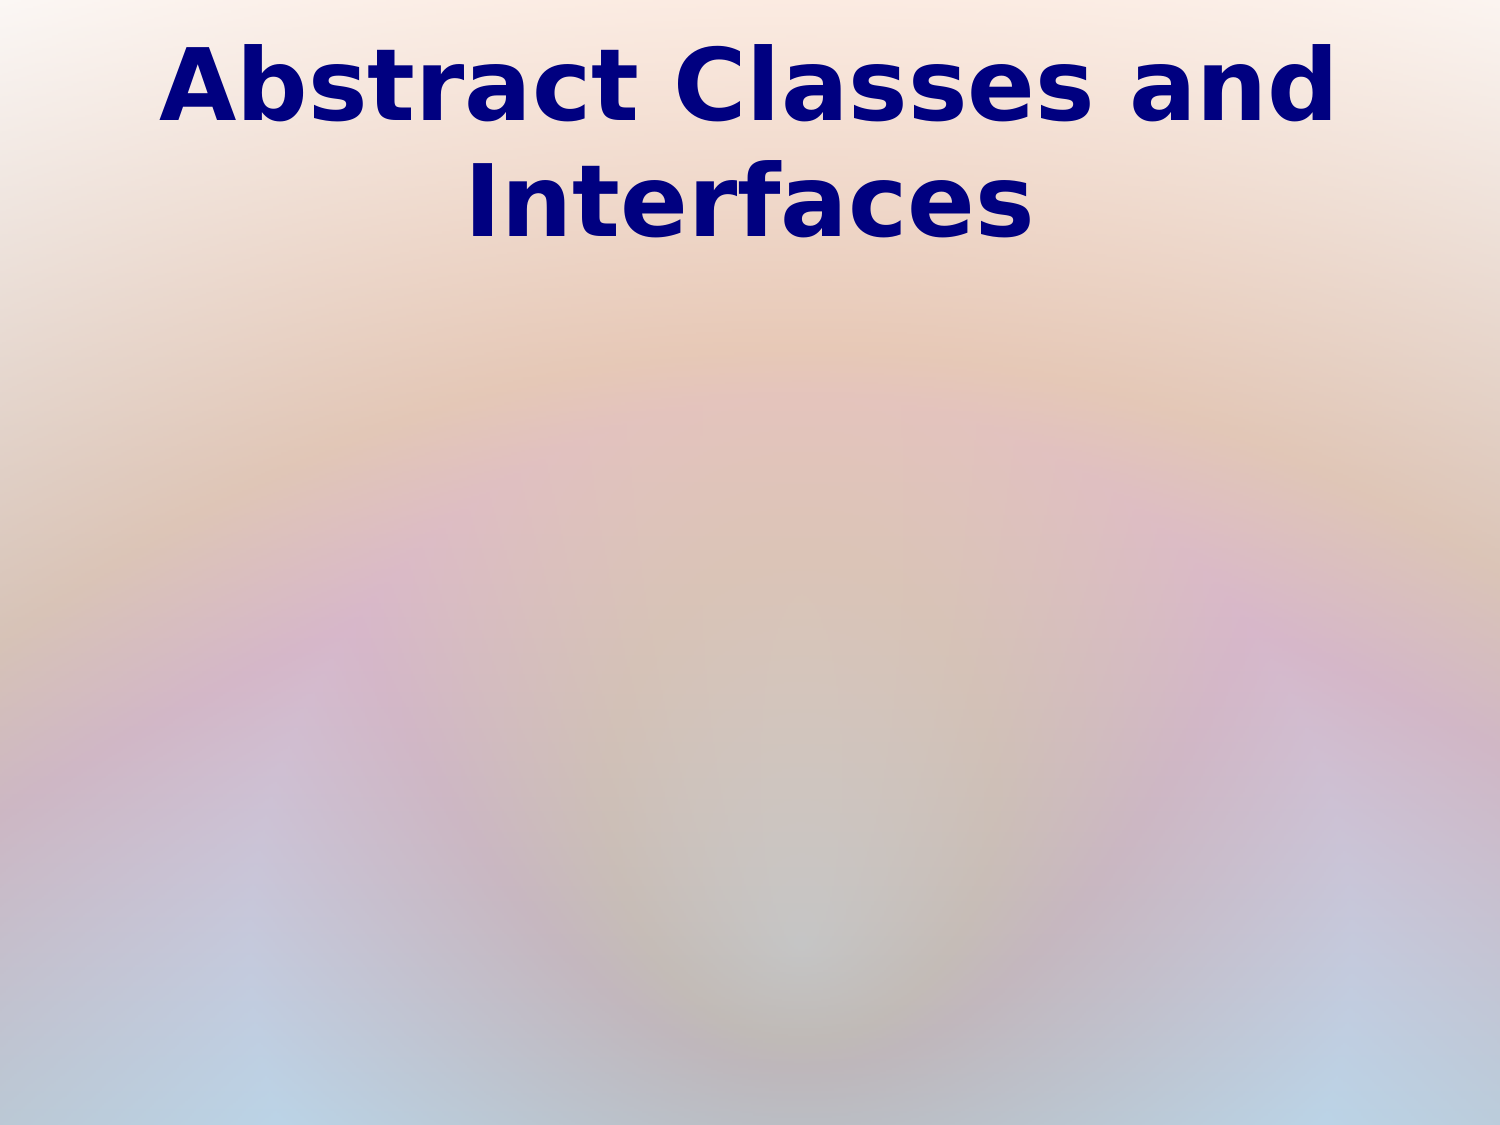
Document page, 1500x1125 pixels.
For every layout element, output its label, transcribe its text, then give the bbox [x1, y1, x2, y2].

picture [0, 0, 1500, 1125]
title Abstract Classes and Interfaces [75, 20, 1425, 268]
